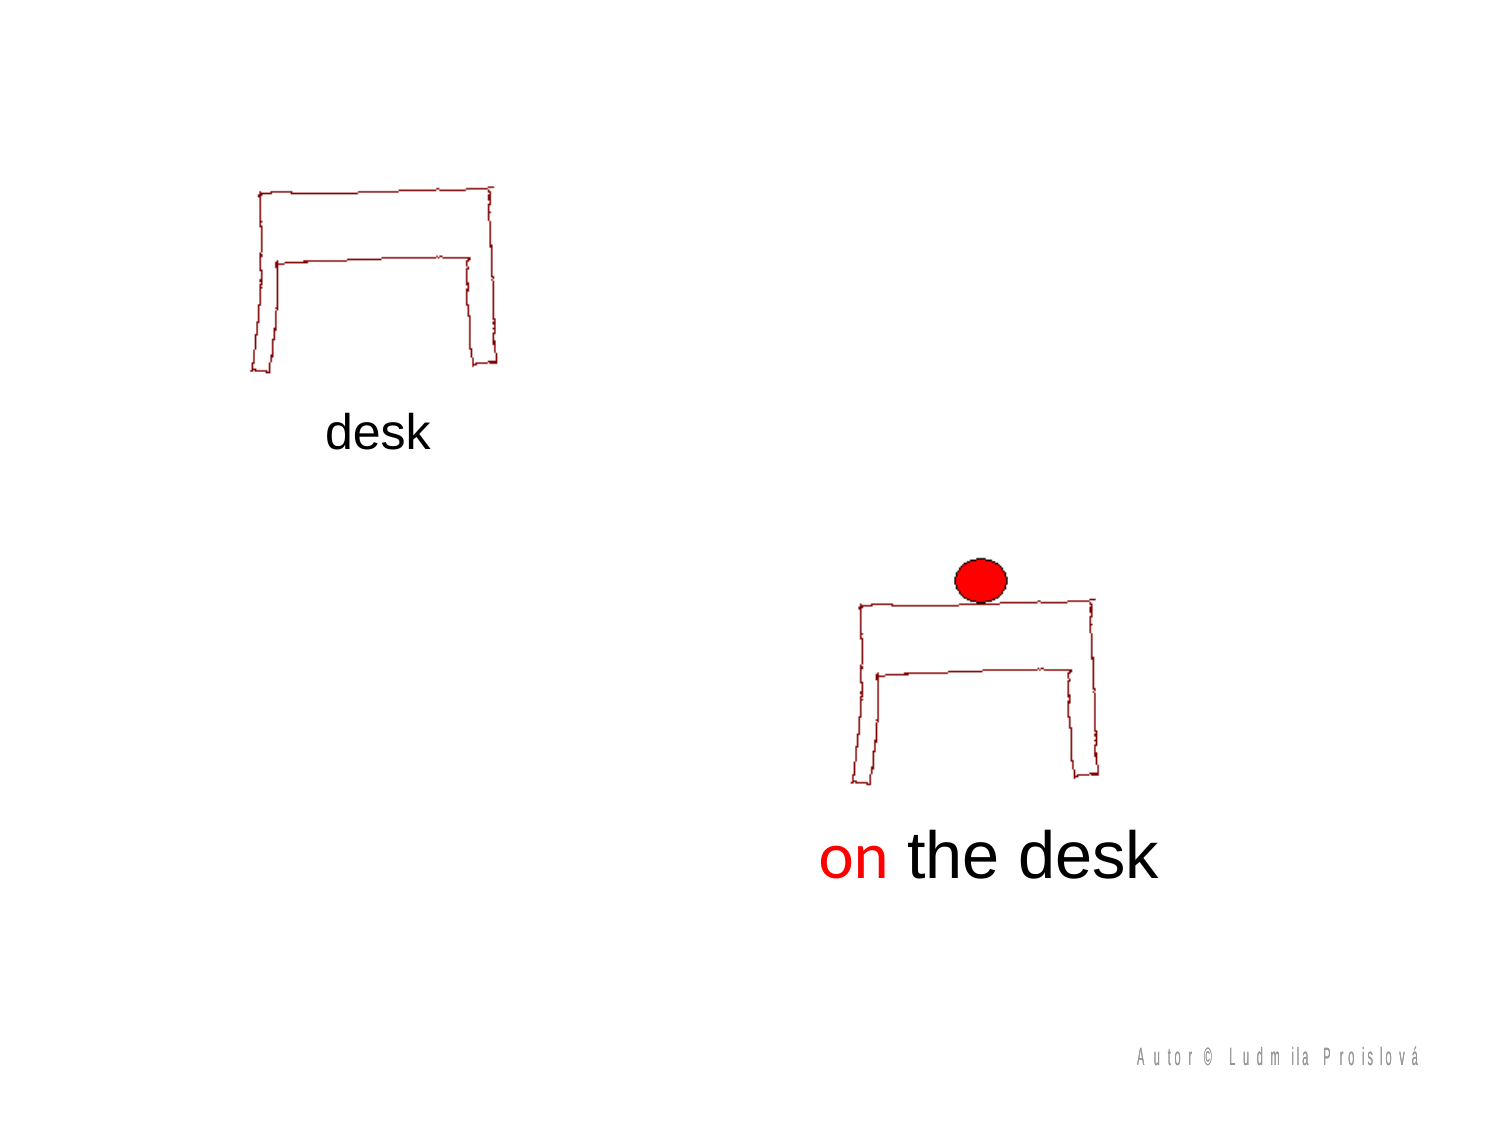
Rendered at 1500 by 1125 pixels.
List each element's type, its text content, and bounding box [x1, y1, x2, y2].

list desk [183, 397, 573, 537]
picture [230, 160, 521, 394]
picture [832, 527, 1129, 823]
title on the desk [714, 799, 1226, 917]
picture [1122, 1033, 1443, 1081]
